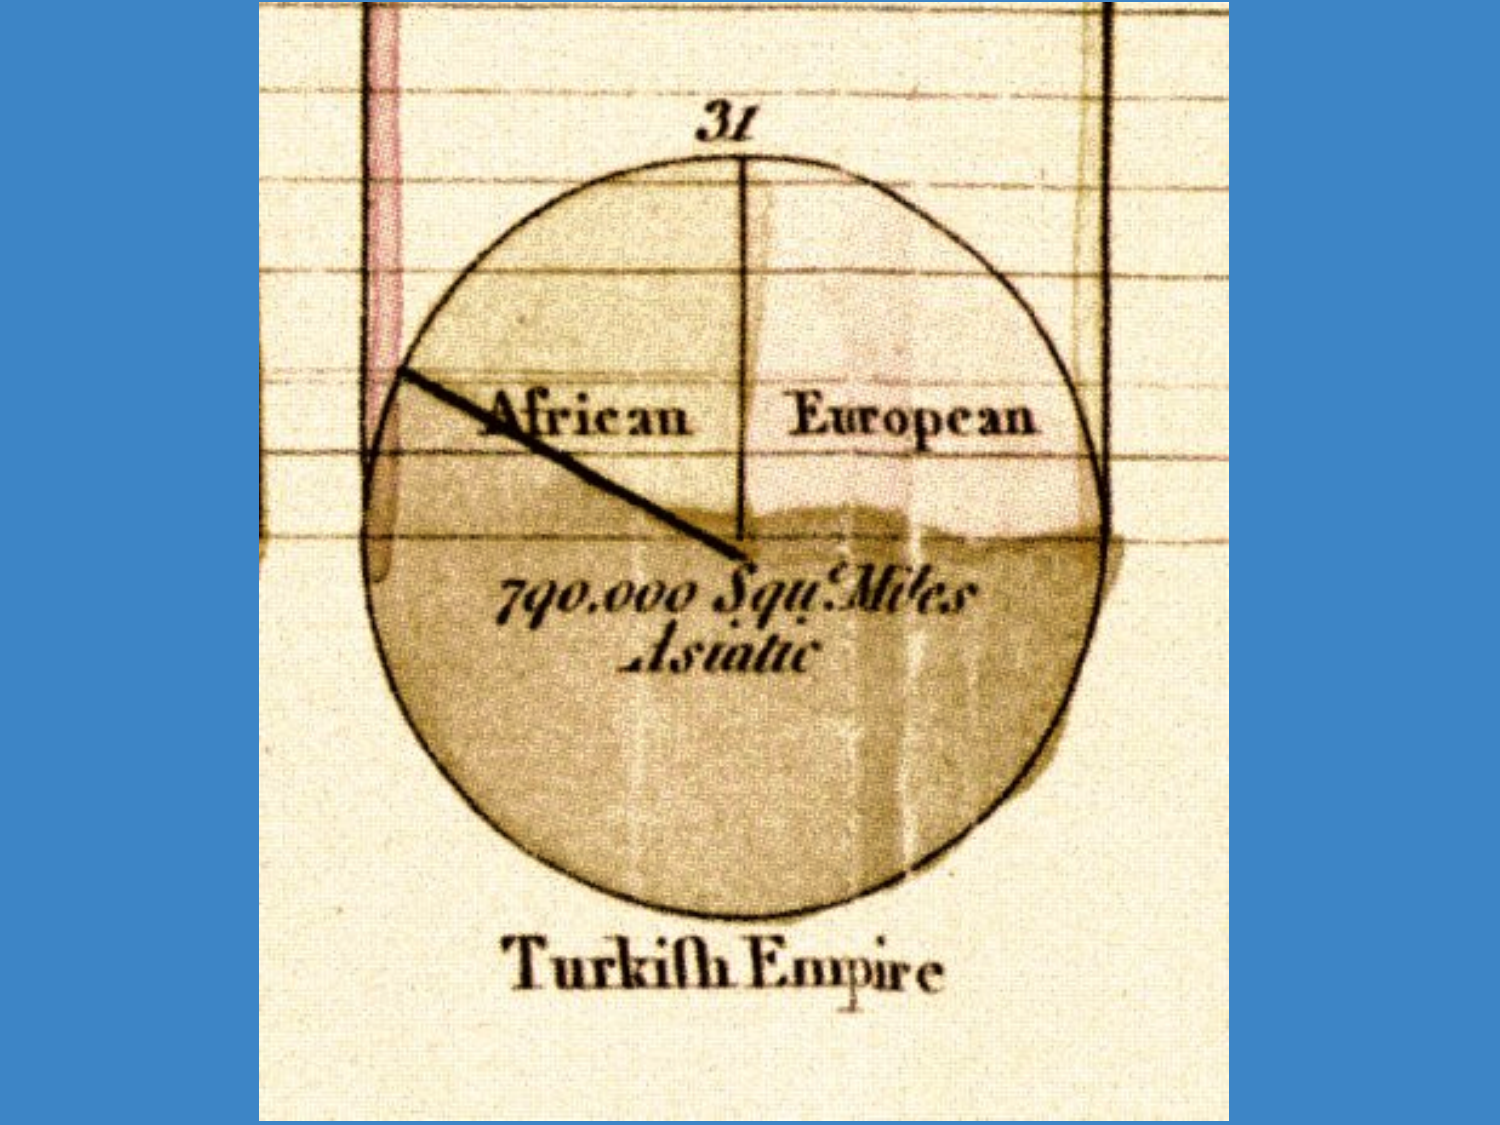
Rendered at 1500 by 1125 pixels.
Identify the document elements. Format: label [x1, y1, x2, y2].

picture [259, 2, 1229, 1121]
